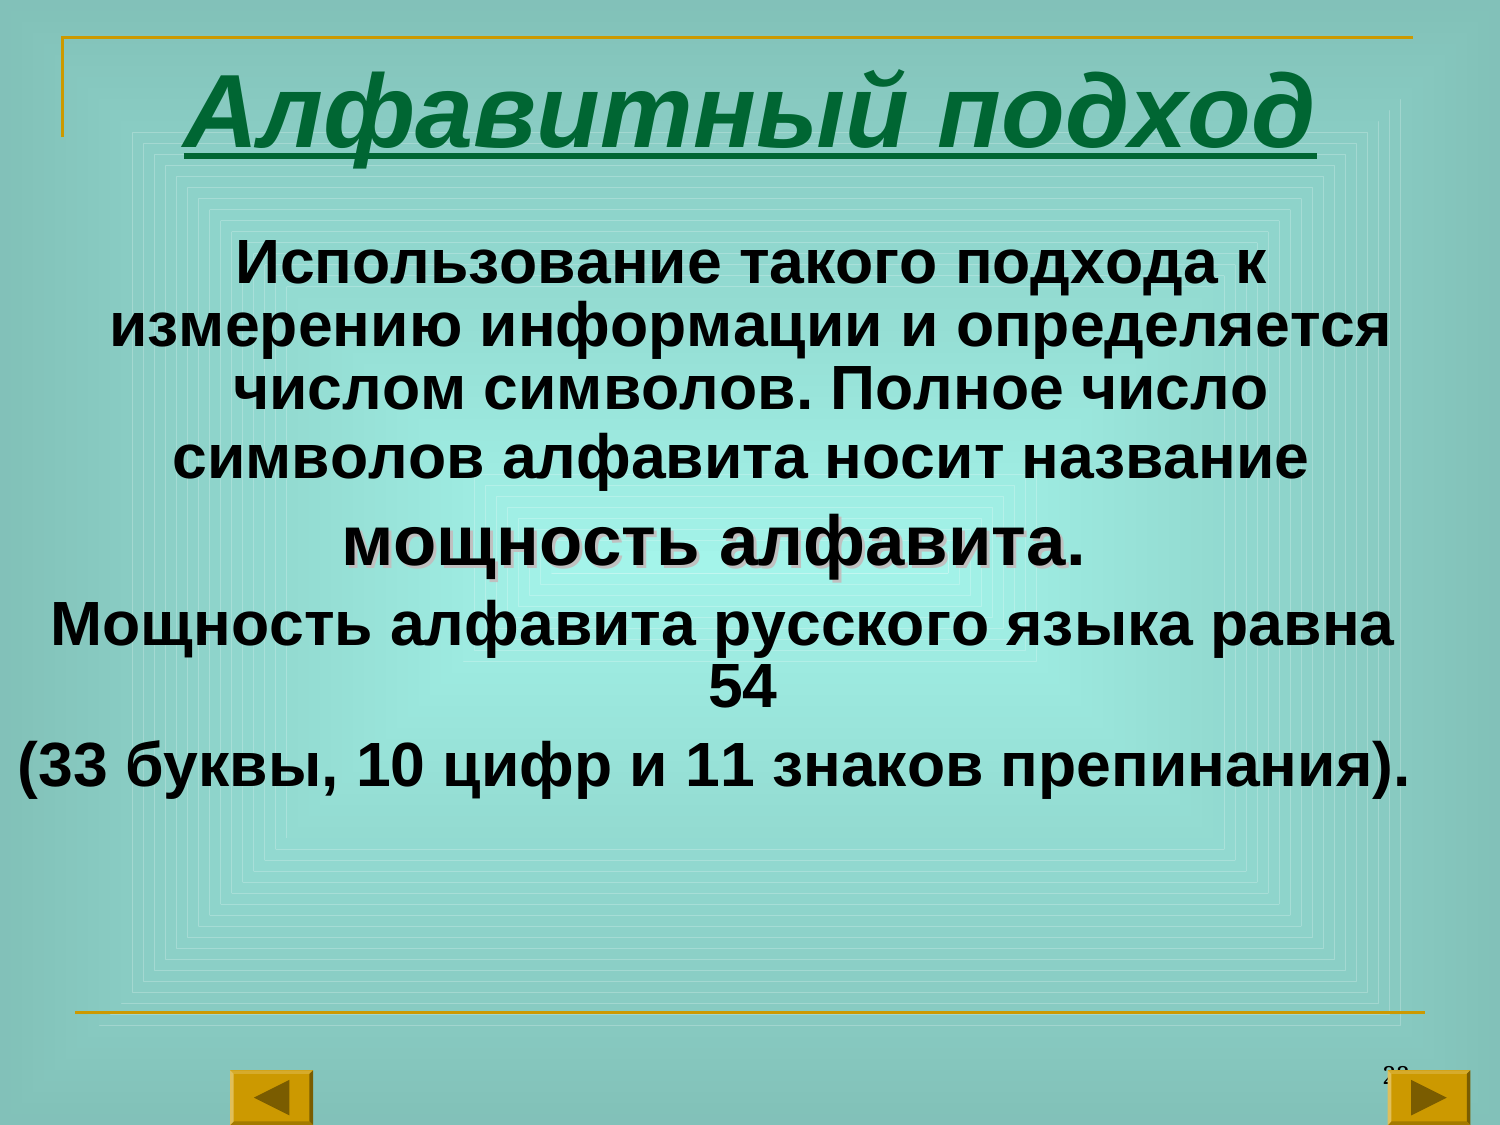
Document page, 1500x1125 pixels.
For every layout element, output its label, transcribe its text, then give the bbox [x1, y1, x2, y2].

text_box [232, 1070, 314, 1125]
text_box [1389, 1070, 1471, 1125]
list Использование такого подхода к измерению информации и определяется числом символов. Полное число символов алфавита носит название мощность алфавита. Мощность алфавита русского языка равна 54 (33 буквы, 10 цифр и 11 знаков препинания). [0, 225, 1447, 1065]
title Алфавитный подход [0, 45, 1500, 233]
